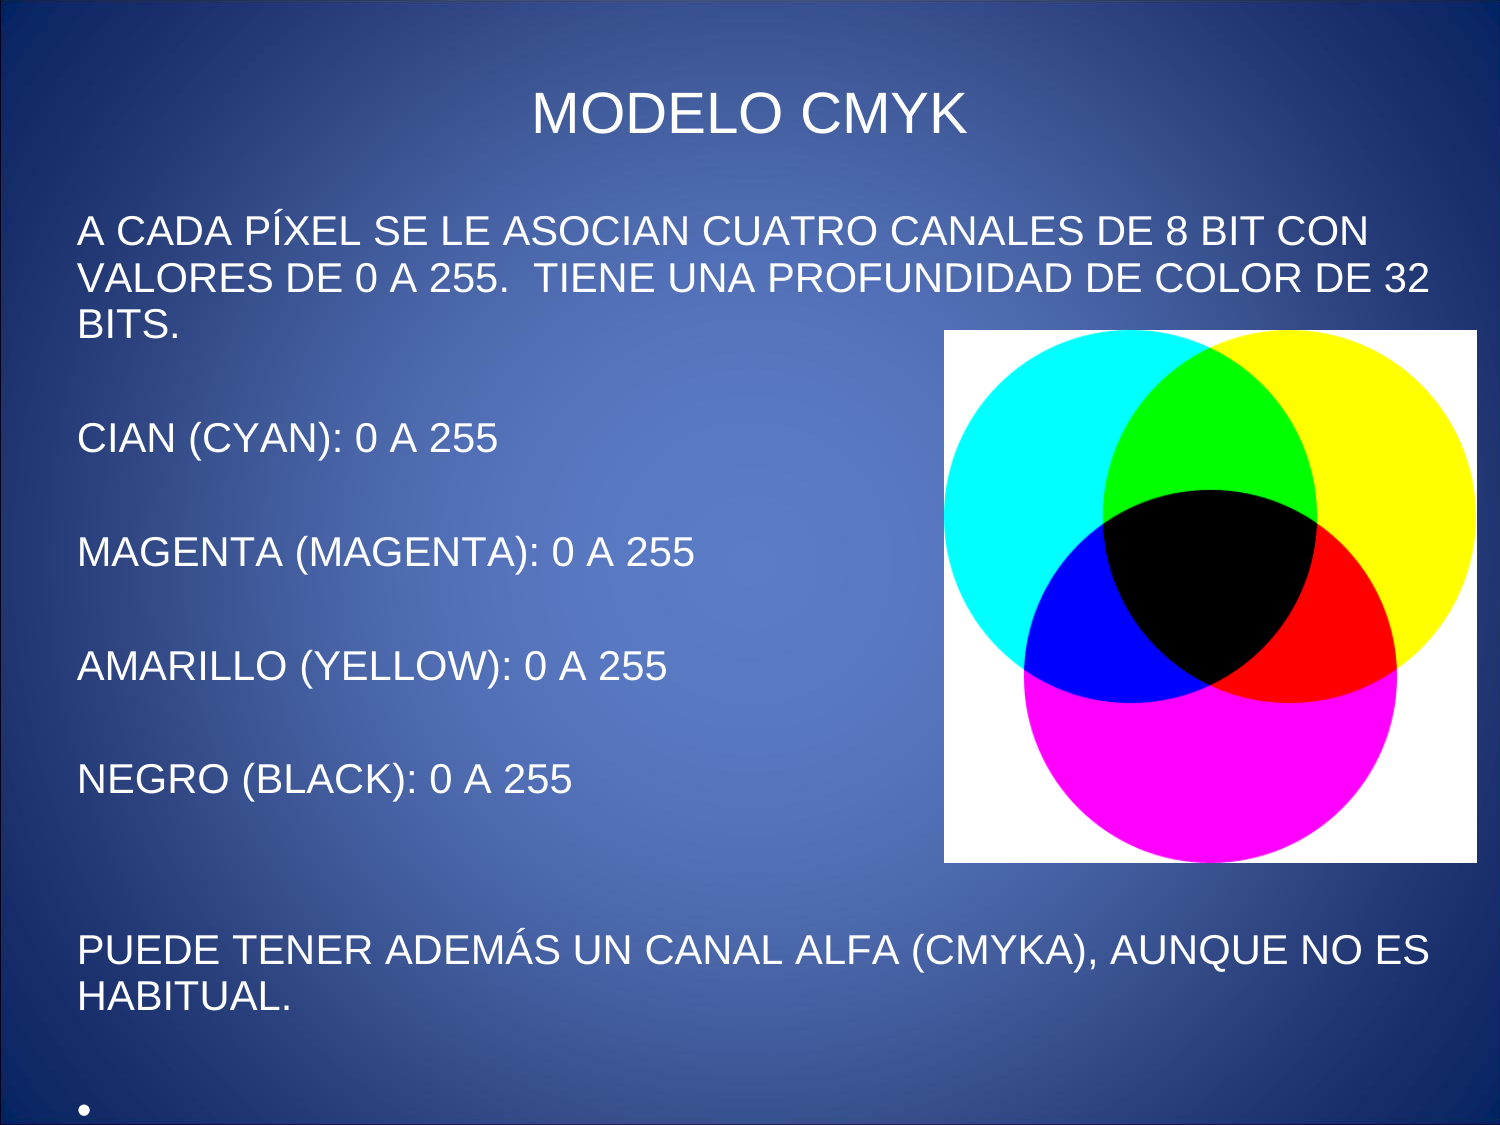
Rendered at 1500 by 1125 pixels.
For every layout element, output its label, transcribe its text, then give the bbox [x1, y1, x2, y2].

list A CADA PÍXEL SE LE ASOCIAN CUATRO CANALES DE 8 BIT CON VALORES DE 0 A 255. TIENE UNA PROFUNDIDAD DE COLOR DE 32 BITS. CIAN (CYAN): 0 A 255 MAGENTA (MAGENTA): 0 A 255 AMARILLO (YELLOW): 0 A 255 NEGRO (BLACK): 0 A 255 PUEDE TENER ADEMÁS UN CANAL ALFA (CMYKA), AUNQUE NO ES HABITUAL. [76, 208, 1455, 1125]
picture [0, 0, 1500, 1125]
title MODELO CMYK [75, 45, 1426, 176]
